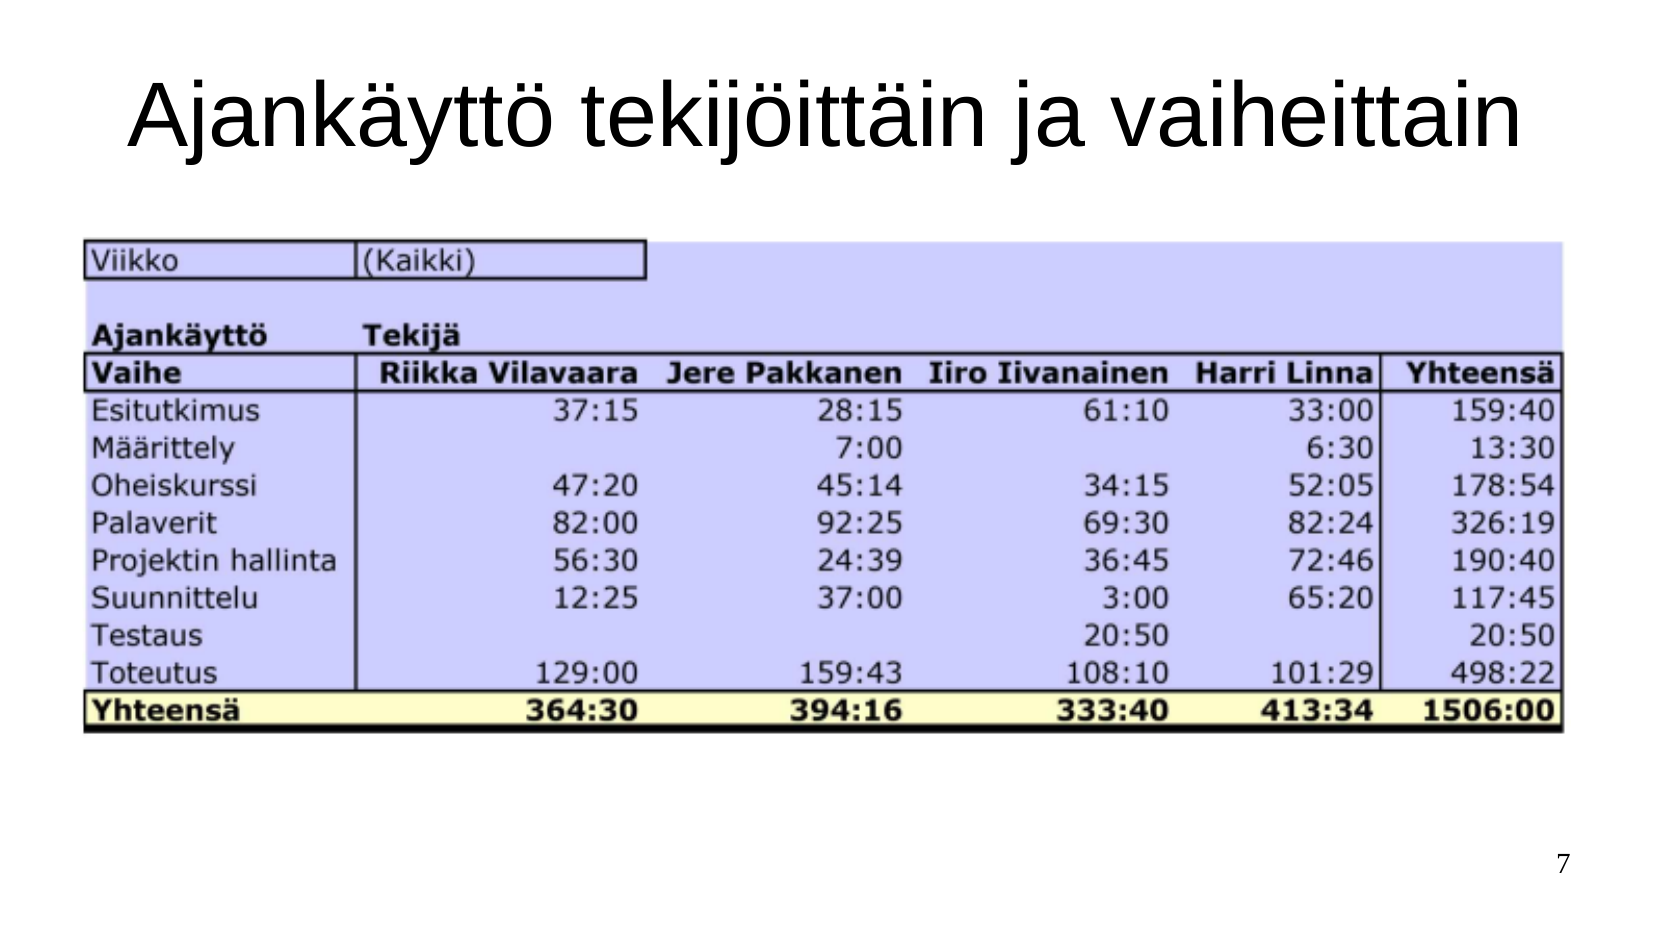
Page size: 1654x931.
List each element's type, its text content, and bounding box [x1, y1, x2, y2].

picture [82, 236, 1571, 738]
title Ajankäyttö tekijöittäin ja vaiheittain [82, 37, 1571, 193]
